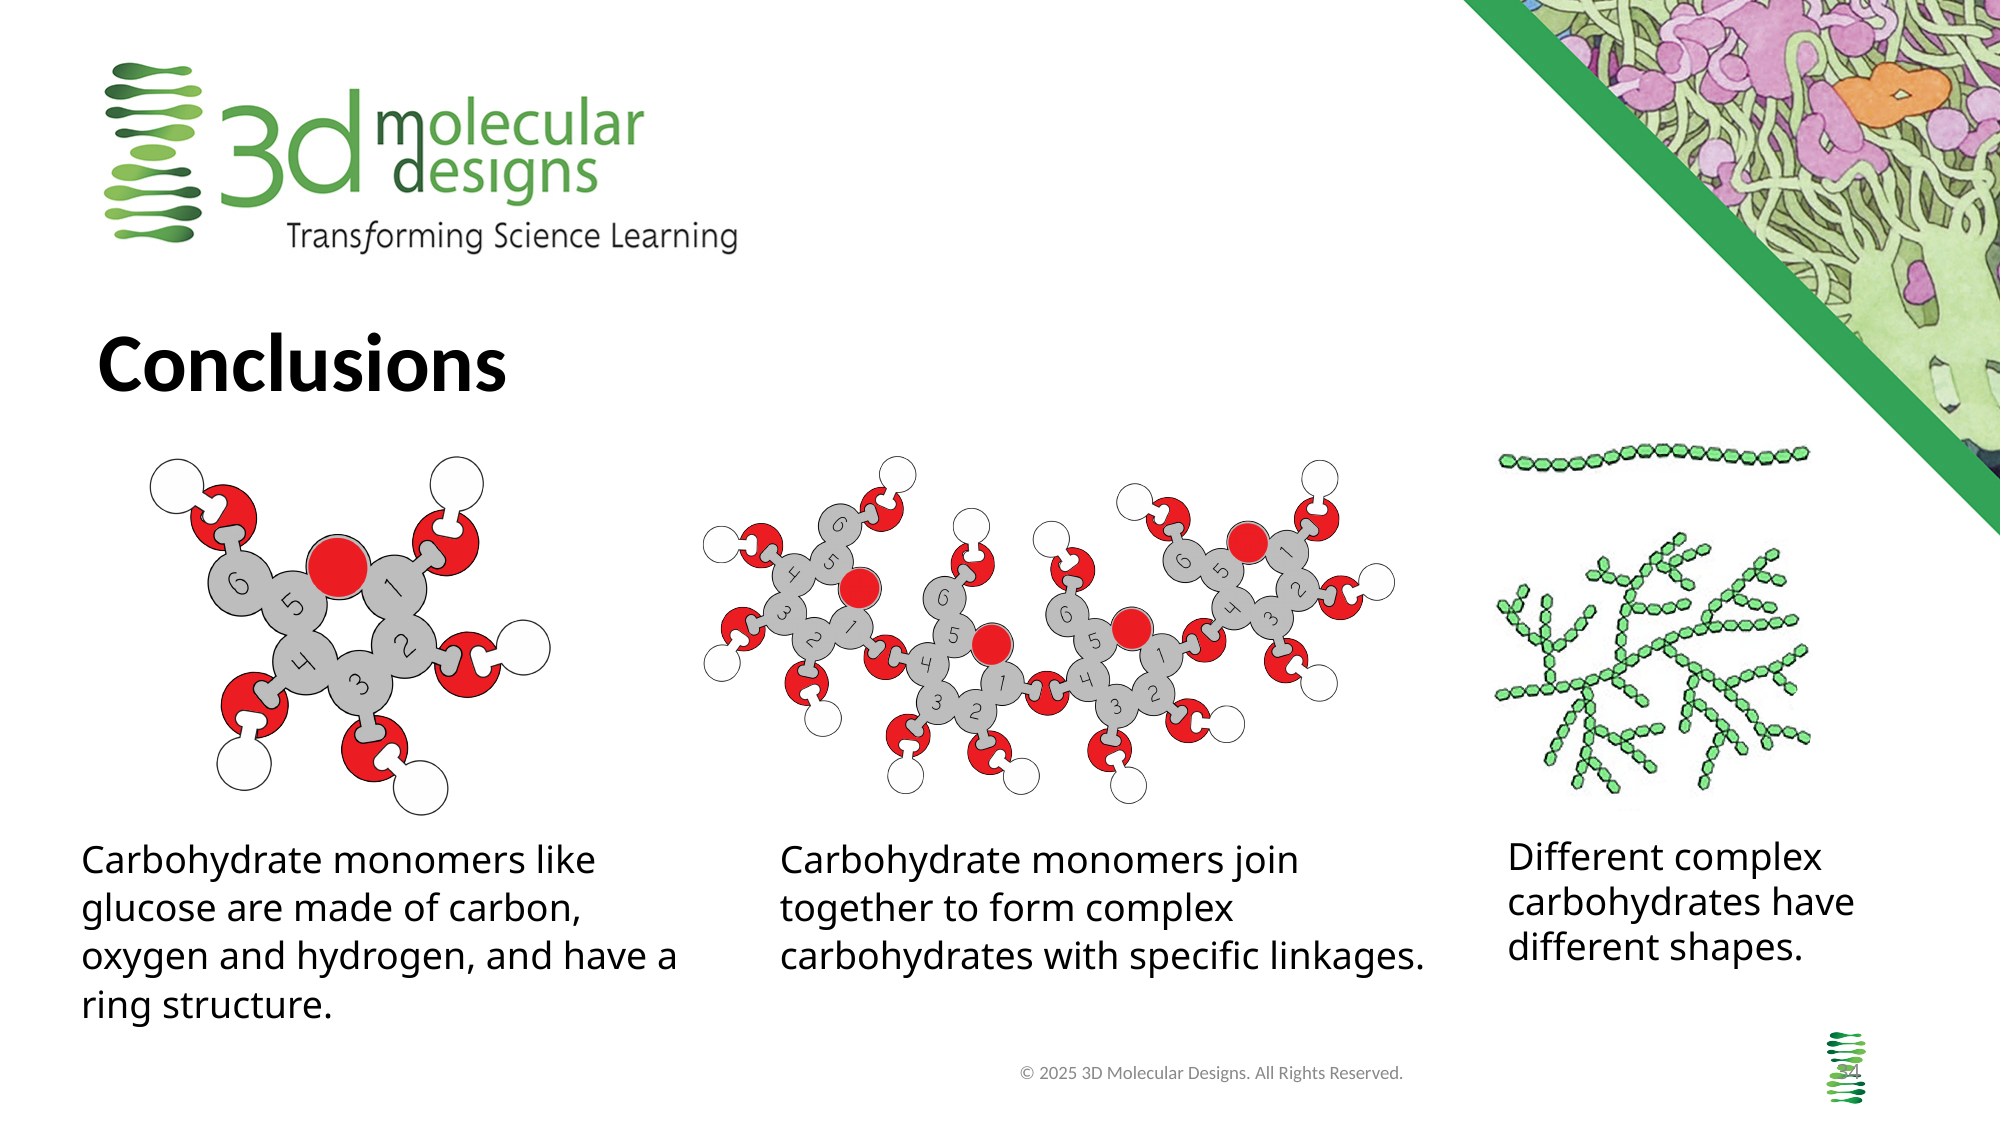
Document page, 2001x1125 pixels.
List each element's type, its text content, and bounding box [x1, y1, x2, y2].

picture [696, 450, 1401, 810]
text_box Carbohydrate monomers like glucose are made of carbon, oxygen and hydrogen, and have a ring structure. [66, 825, 709, 985]
chart [1484, 527, 1814, 812]
text_box Carbohydrate monomers join together to form complex carbohydrates with specific linkages. [764, 825, 1446, 985]
slide_number 34 [1821, 1042, 1929, 1103]
text_box Different complex carbohydrates have different shapes. [1492, 825, 1911, 978]
picture [139, 427, 558, 827]
text_box Conclusions [83, 282, 1477, 447]
picture [1494, 440, 1813, 475]
